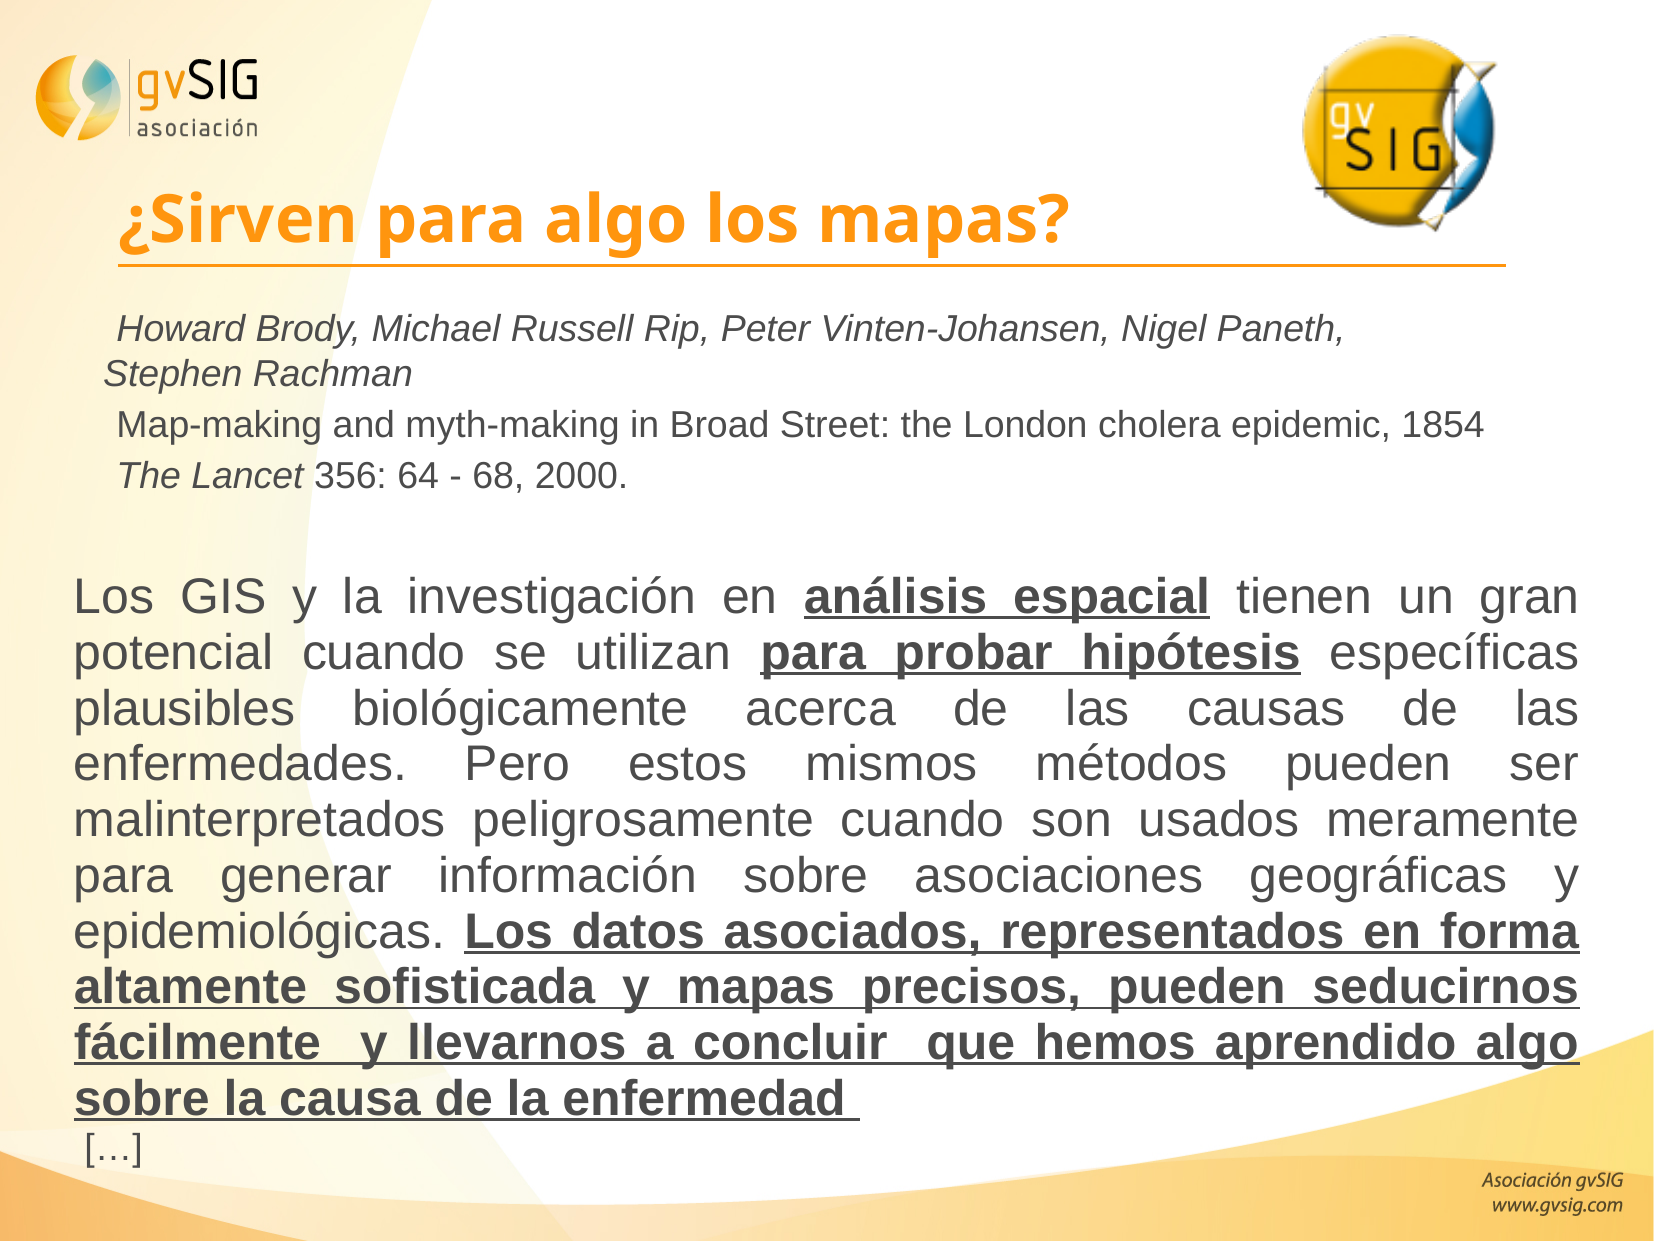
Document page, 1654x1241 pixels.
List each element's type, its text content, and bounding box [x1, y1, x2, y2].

picture [0, 0, 1654, 1241]
text_box Los GIS y la investigación en análisis espacial tienen un gran potencial cuando se utilizan para probar hipótesis específicas plausibles biológicamente acerca de las causas de las enfermedades. Pero estos mismos métodos pueden ser malinterpretados peligrosamente cuando son usados meramente para generar información sobre asociaciones geográficas y epidemiológicas. Los datos asociados, representados en forma altamente sofisticada y mapas precisos, pueden seducirnos fácilmente y llevarnos a concluir que hemos aprendido algo sobre la causa de la enfermedad […] [59, 561, 1595, 1176]
text_box Howard Brody, Michael Russell Rip, Peter Vinten-Johansen, Nigel Paneth, Stephen Rachman Map-making and myth-making in Broad Street: the London cholera epidemic, 1854 The Lancet 356: 64 - 68, 2000. [88, 296, 1506, 505]
text_box ¿Sirven para algo los mapas? [118, 177, 1247, 256]
